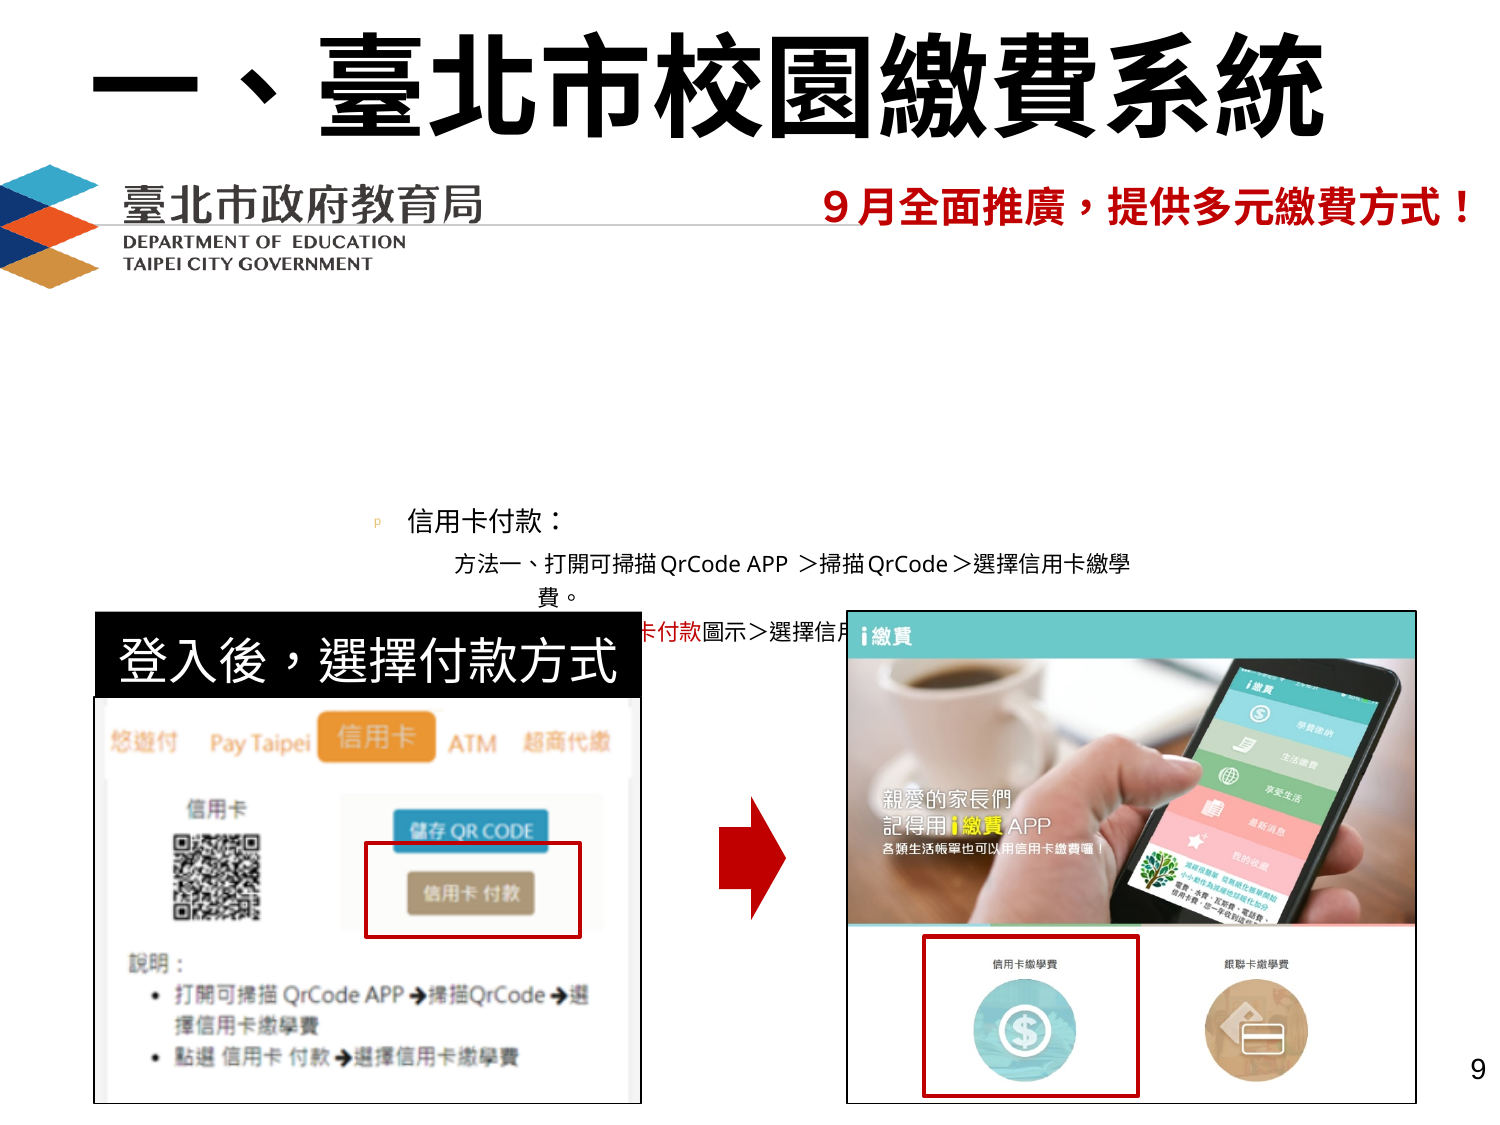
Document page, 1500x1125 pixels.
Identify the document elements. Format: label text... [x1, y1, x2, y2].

text_box 一、臺北市校園繳費系統 [62, 0, 1500, 206]
list 信用卡付款： 方法一、打開可掃描QrCode APP ＞掃描QrCode＞選擇信用卡繳學 費。 方法二、點擊信用卡付款圖示＞選擇信用卡繳學費。 [58, 292, 1447, 1010]
text_box ９月全面推廣，提供多元繳費方式！ [800, 158, 1476, 254]
picture [95, 697, 641, 1103]
picture [847, 611, 1416, 1103]
text_box 9 [1455, 1042, 1500, 1103]
text_box 登入後，選擇付款方式 [95, 611, 642, 696]
text_box [719, 796, 787, 920]
